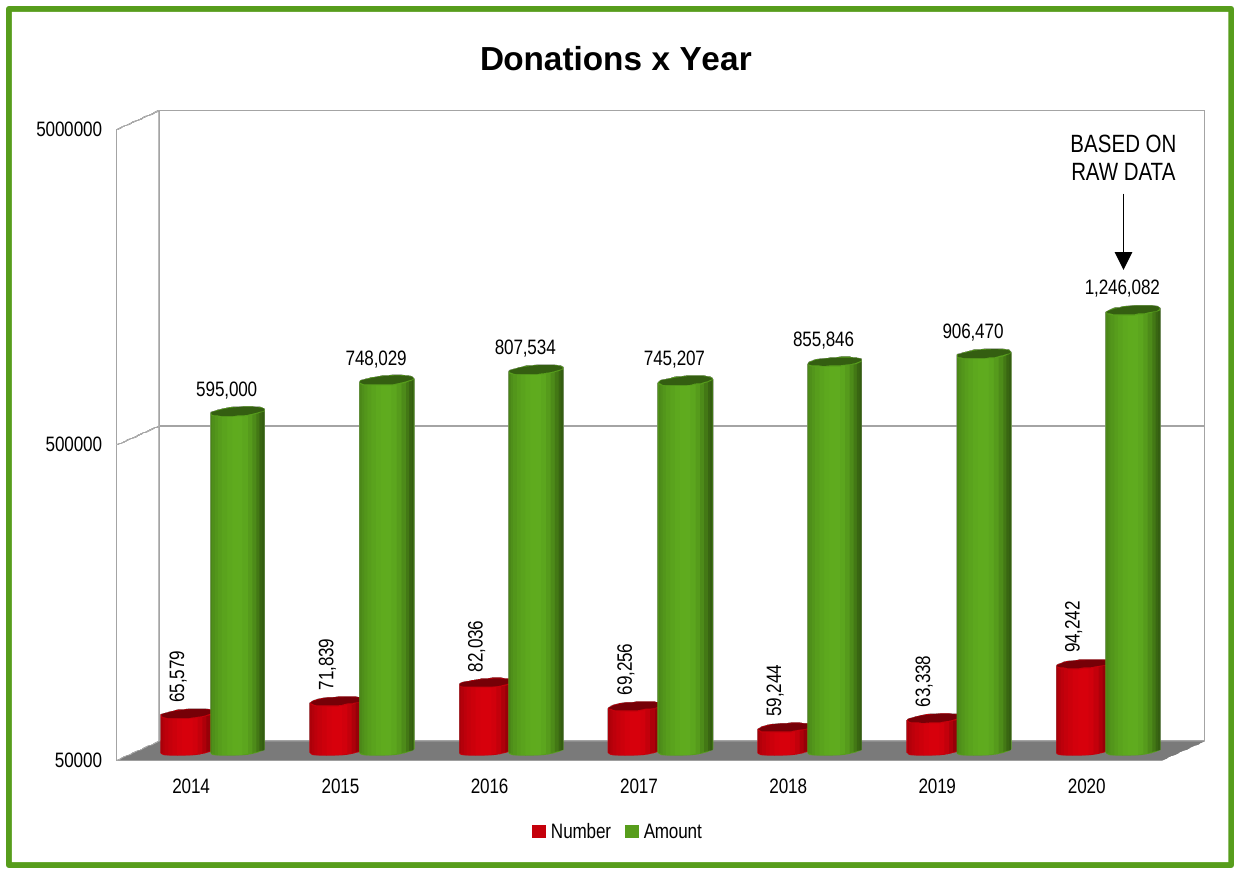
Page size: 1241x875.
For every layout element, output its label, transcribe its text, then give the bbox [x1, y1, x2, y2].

chart [11, 11, 1229, 863]
text_box BASED ON RAW DATA [1055, 121, 1192, 194]
